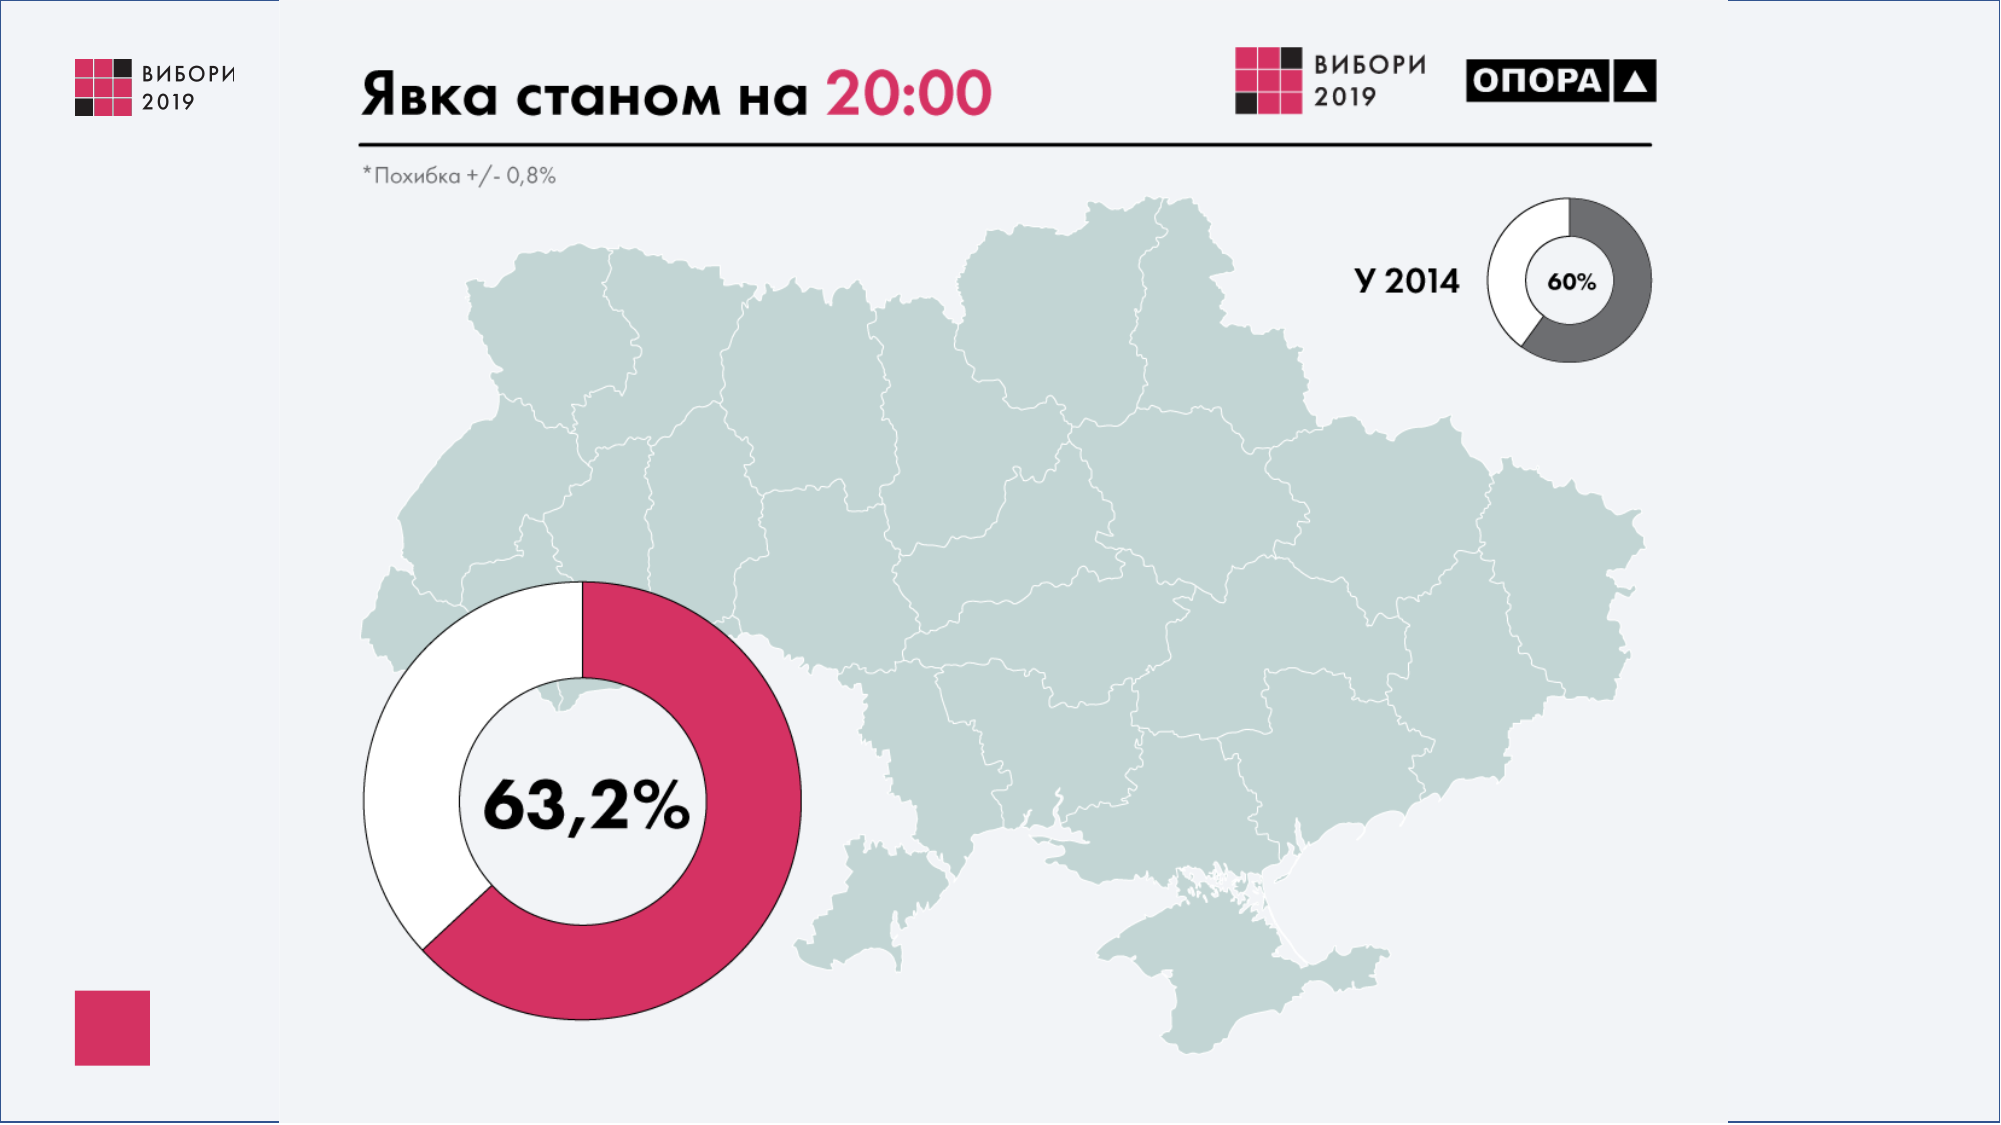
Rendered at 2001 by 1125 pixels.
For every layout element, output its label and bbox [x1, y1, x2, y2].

text_box [0, 0, 279, 1123]
text_box [1728, 0, 2000, 1123]
picture [279, 0, 1728, 1123]
picture [75, 59, 234, 116]
